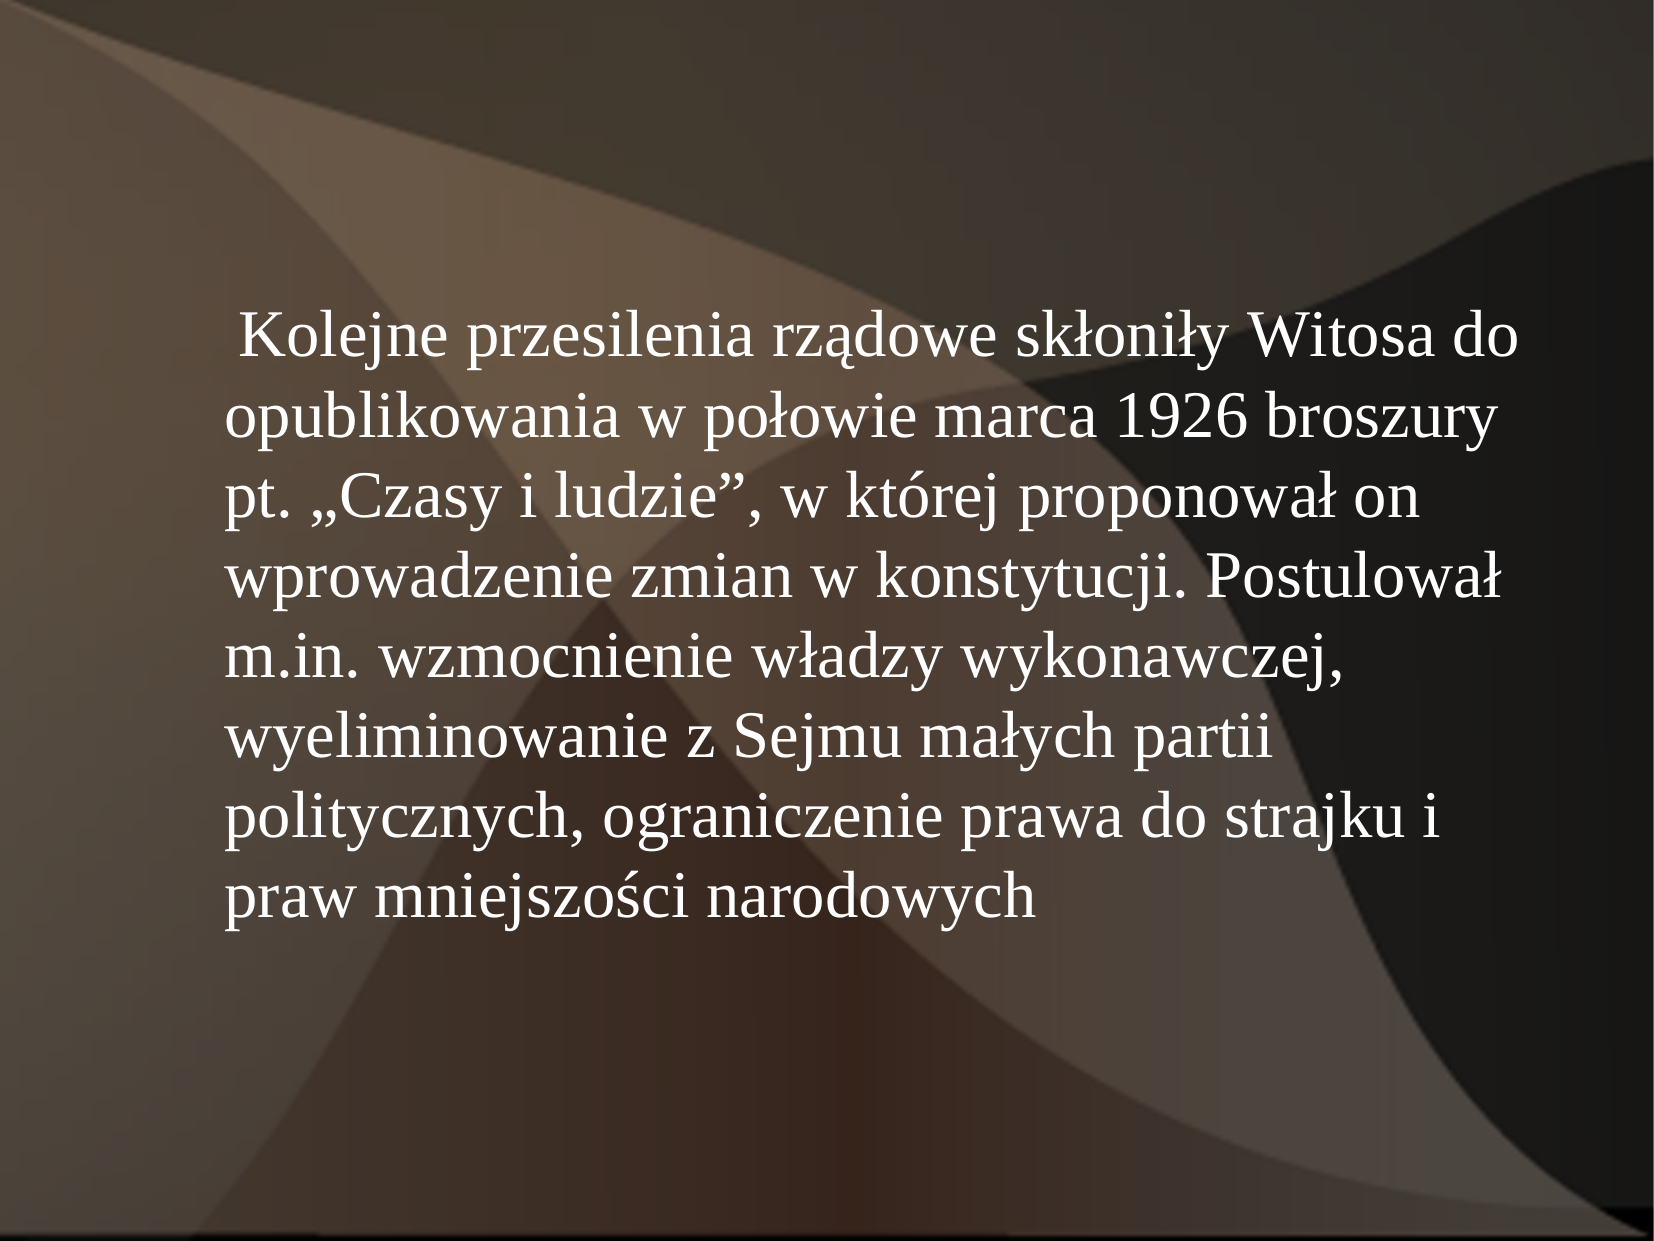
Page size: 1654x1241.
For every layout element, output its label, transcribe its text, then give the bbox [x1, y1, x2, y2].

list Kolejne przesilenia rządowe skłoniły Witosa do opublikowania w połowie marca 1926 broszury pt. „Czasy i ludzie”, w której proponował on wprowadzenie zmian w konstytucji. Postulował m.in. wzmocnienie władzy wykonawczej, wyeliminowanie z Sejmu małych partii politycznych, ograniczenie prawa do strajku i praw mniejszości narodowych [82, 290, 1571, 1010]
